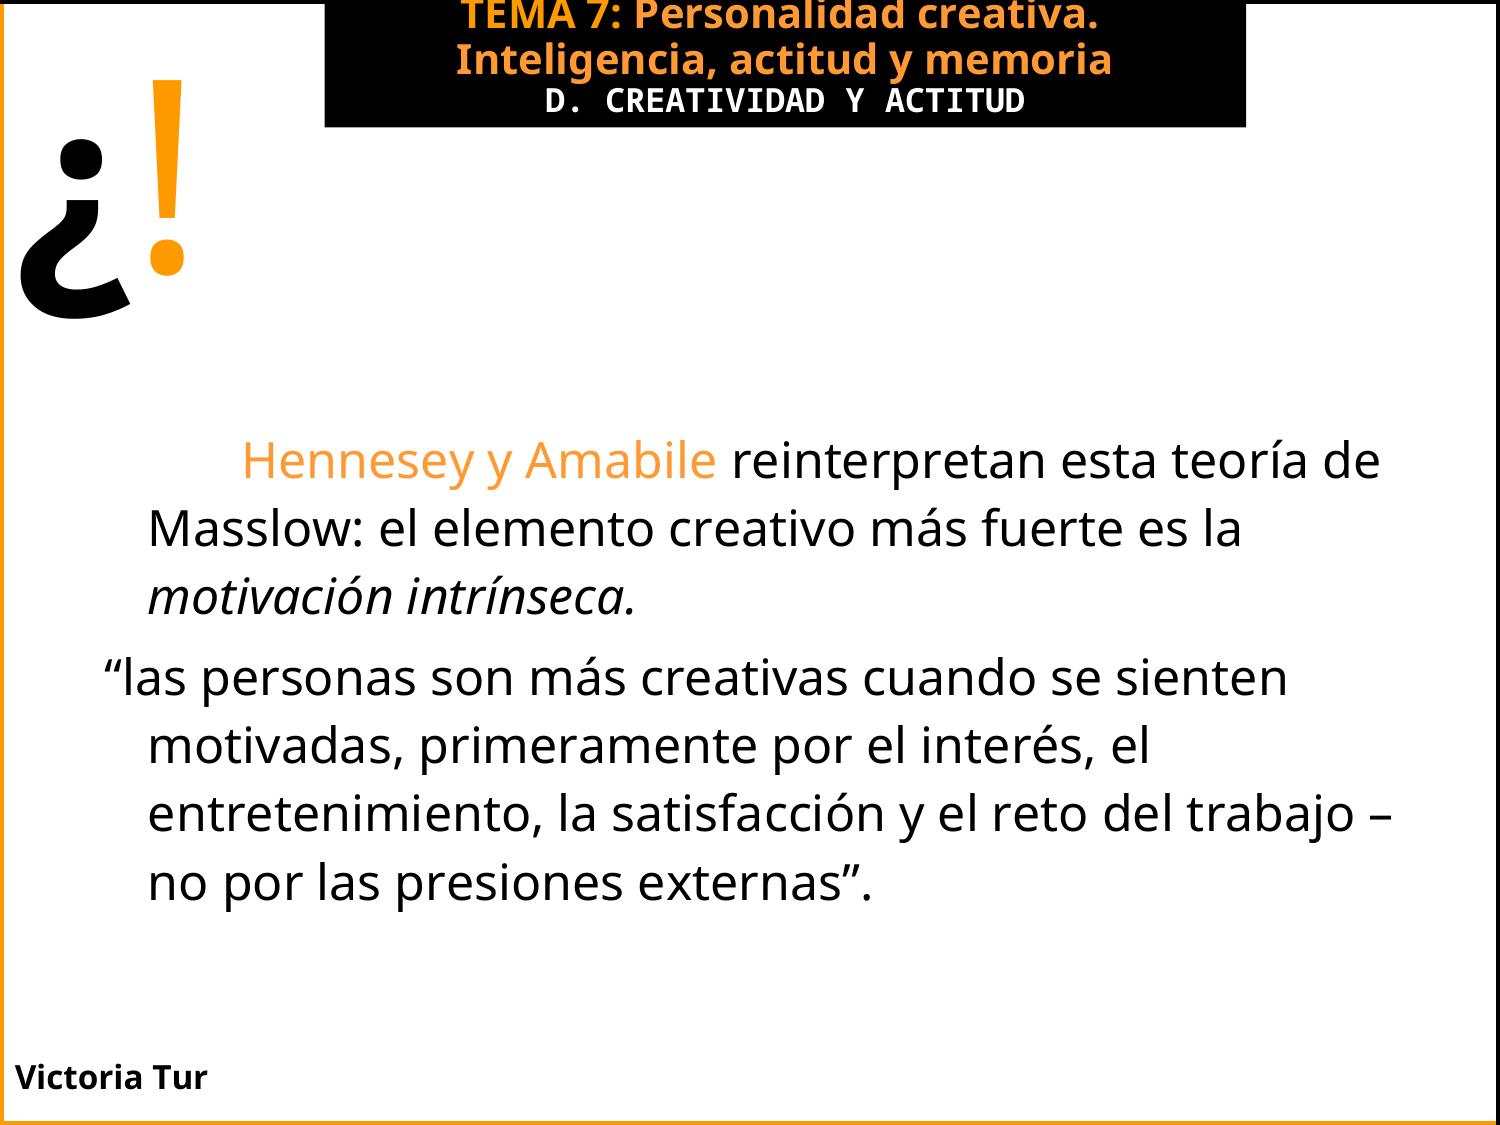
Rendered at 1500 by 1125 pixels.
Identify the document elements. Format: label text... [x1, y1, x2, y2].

list Hennesey y Amabile reinterpretan esta teoría de Masslow: el elemento creativo más fuerte es la motivación intrínseca. “las personas son más creativas cuando se sienten motivadas, primeramente por el interés, el entretenimiento, la satisfacción y el reto del trabajo –no por las presiones externas”. [76, 255, 1427, 998]
